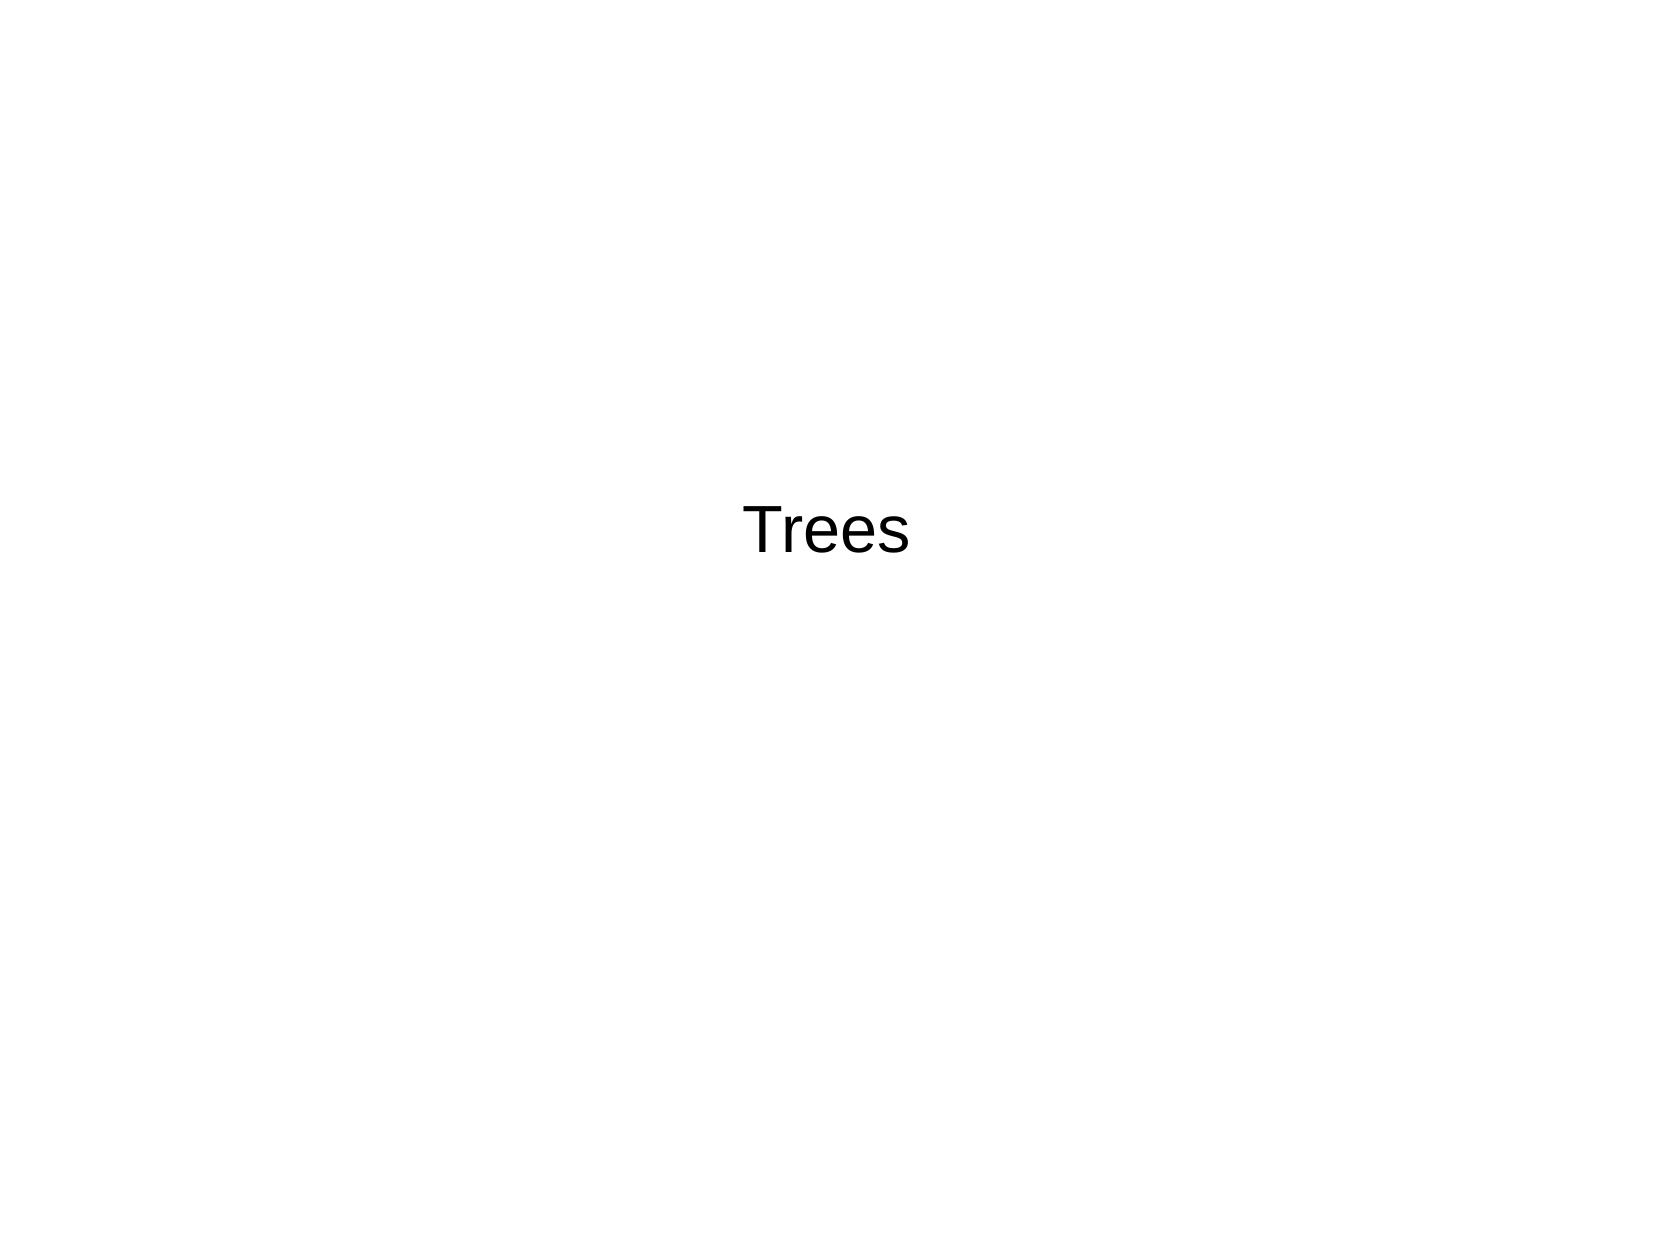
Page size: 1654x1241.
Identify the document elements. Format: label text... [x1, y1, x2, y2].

subtitle Trees [82, 49, 1571, 1010]
